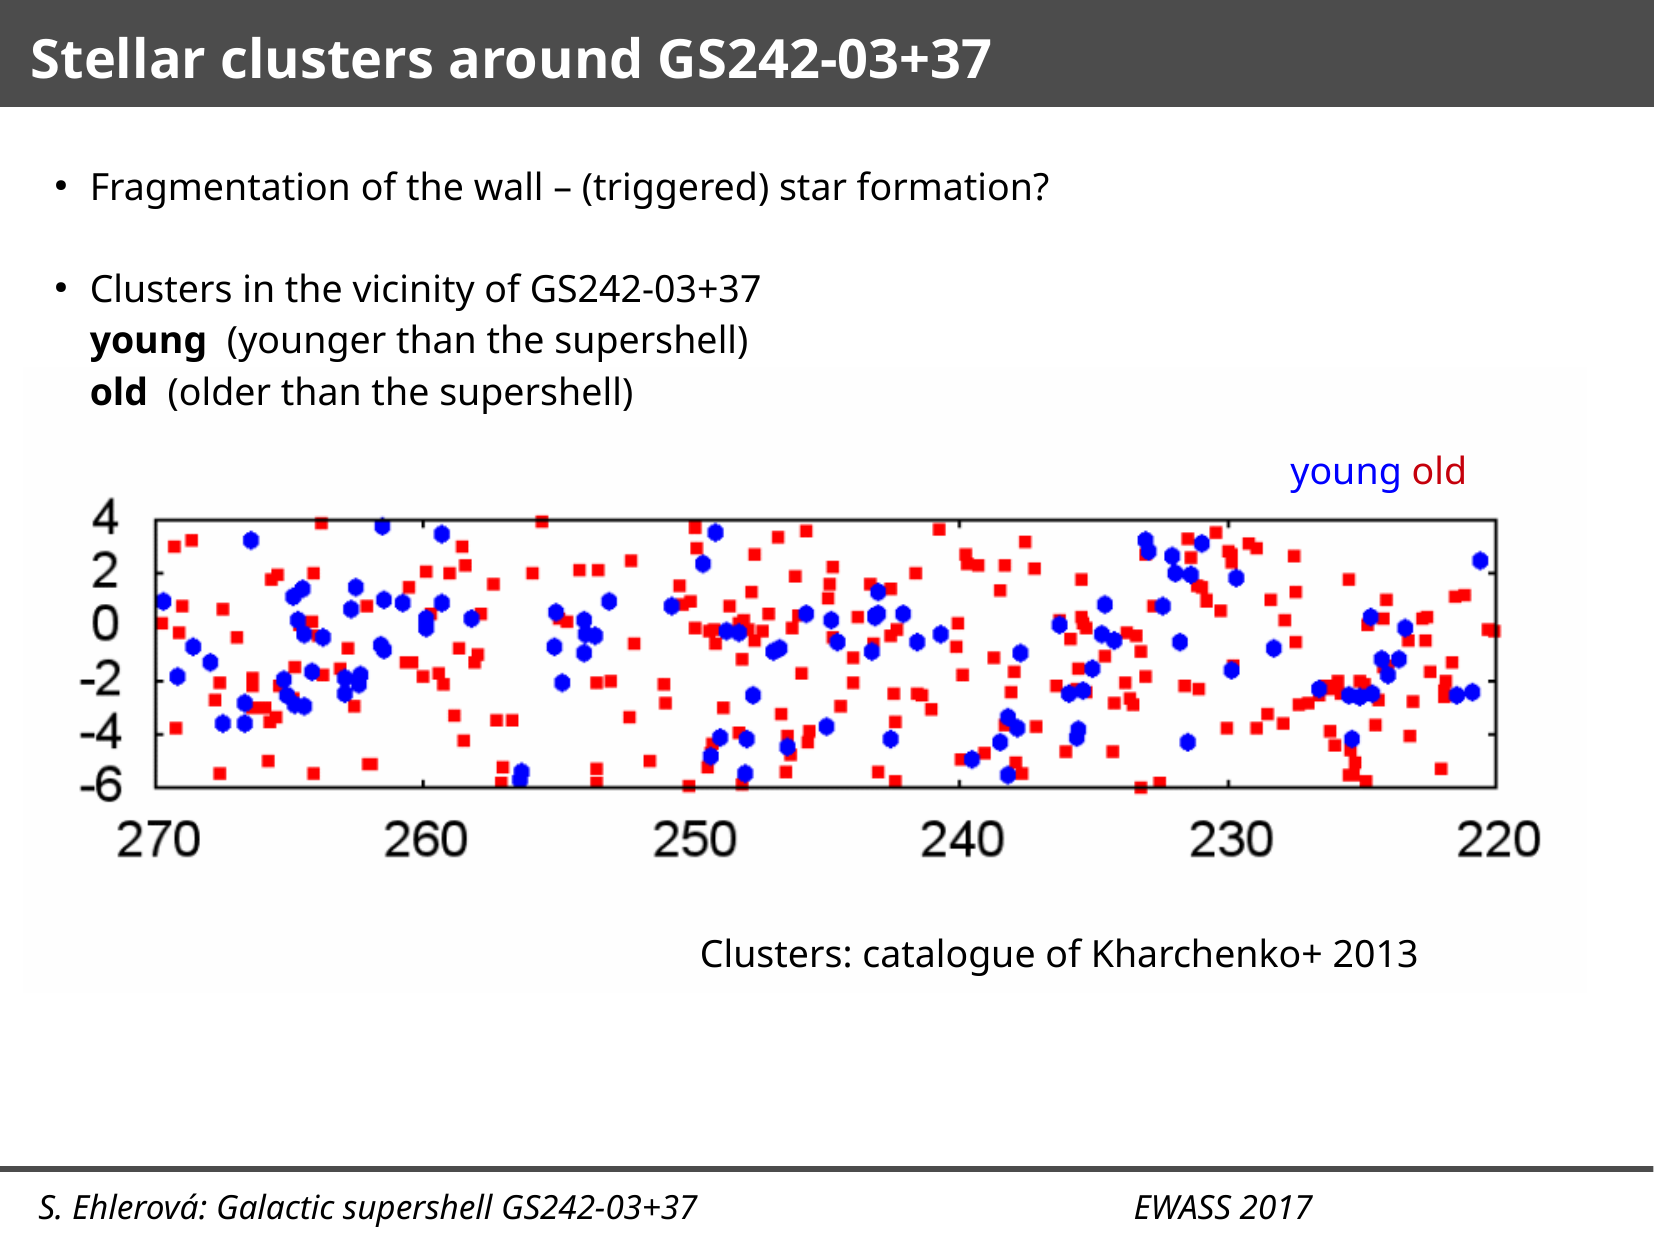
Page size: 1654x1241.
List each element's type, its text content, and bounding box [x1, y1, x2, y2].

text_box young old [1275, 437, 1491, 498]
picture [184, 398, 195, 403]
text_box [0, 0, 1654, 107]
text_box Clusters: catalogue of Kharchenko+ 2013 [685, 919, 1503, 981]
picture [217, 398, 227, 403]
picture [487, 398, 497, 403]
text_box Stellar clusters around GS242-03+37 [15, 13, 1183, 95]
picture [23, 367, 1587, 993]
picture [463, 398, 473, 403]
picture [322, 398, 332, 403]
text_box S. Ehlerová: Galactic supershell GS242-03+37 EWASS 2017 [23, 1176, 1643, 1232]
text_box Fragmentation of the wall – (triggered) star formation? Clusters in the vicinity of GS242-03+37 young (younger than the supershell) old (older than the supershell) [39, 153, 1146, 398]
